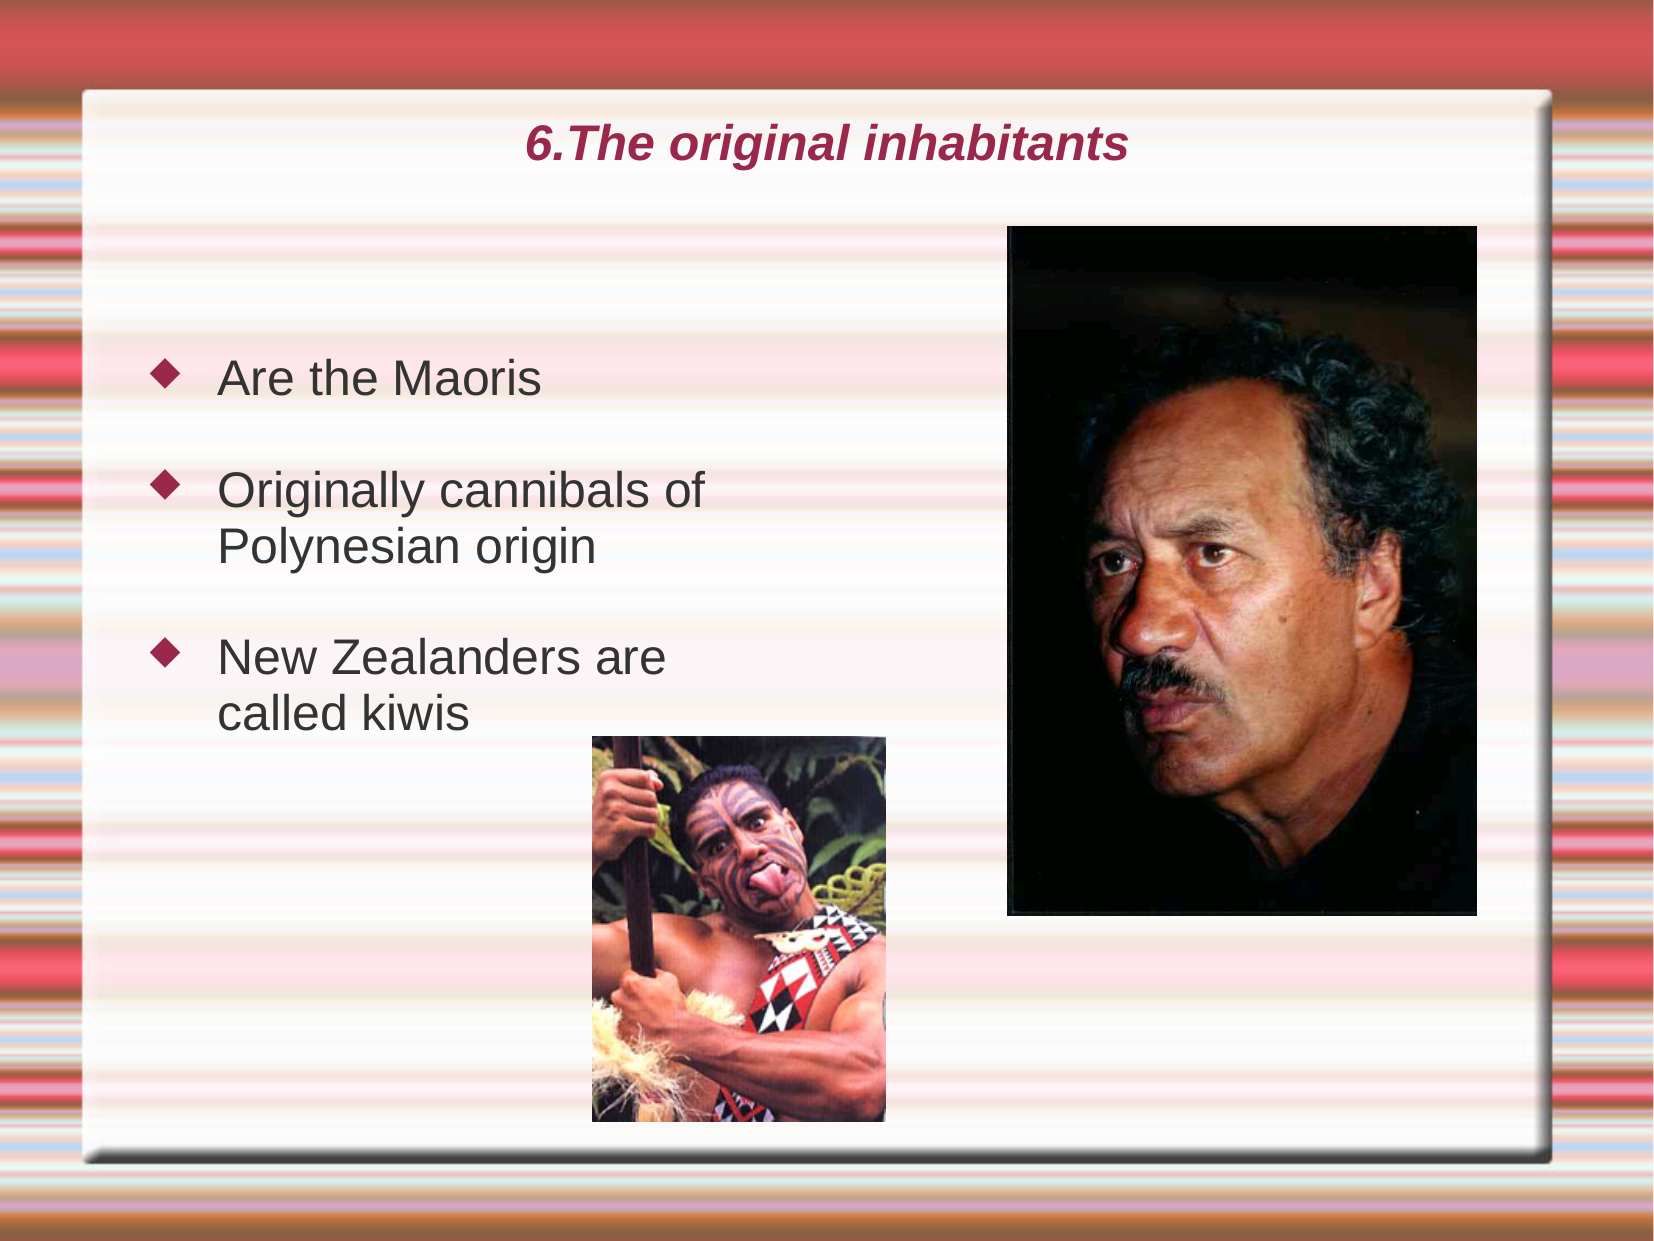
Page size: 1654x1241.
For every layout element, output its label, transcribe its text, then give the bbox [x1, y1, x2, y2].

list Are the Maoris Originally cannibals of Polynesian origin New Zealanders are called kiwis [134, 350, 809, 1133]
title 6.The original inhabitants [121, 50, 1534, 237]
picture [0, 0, 1654, 1241]
